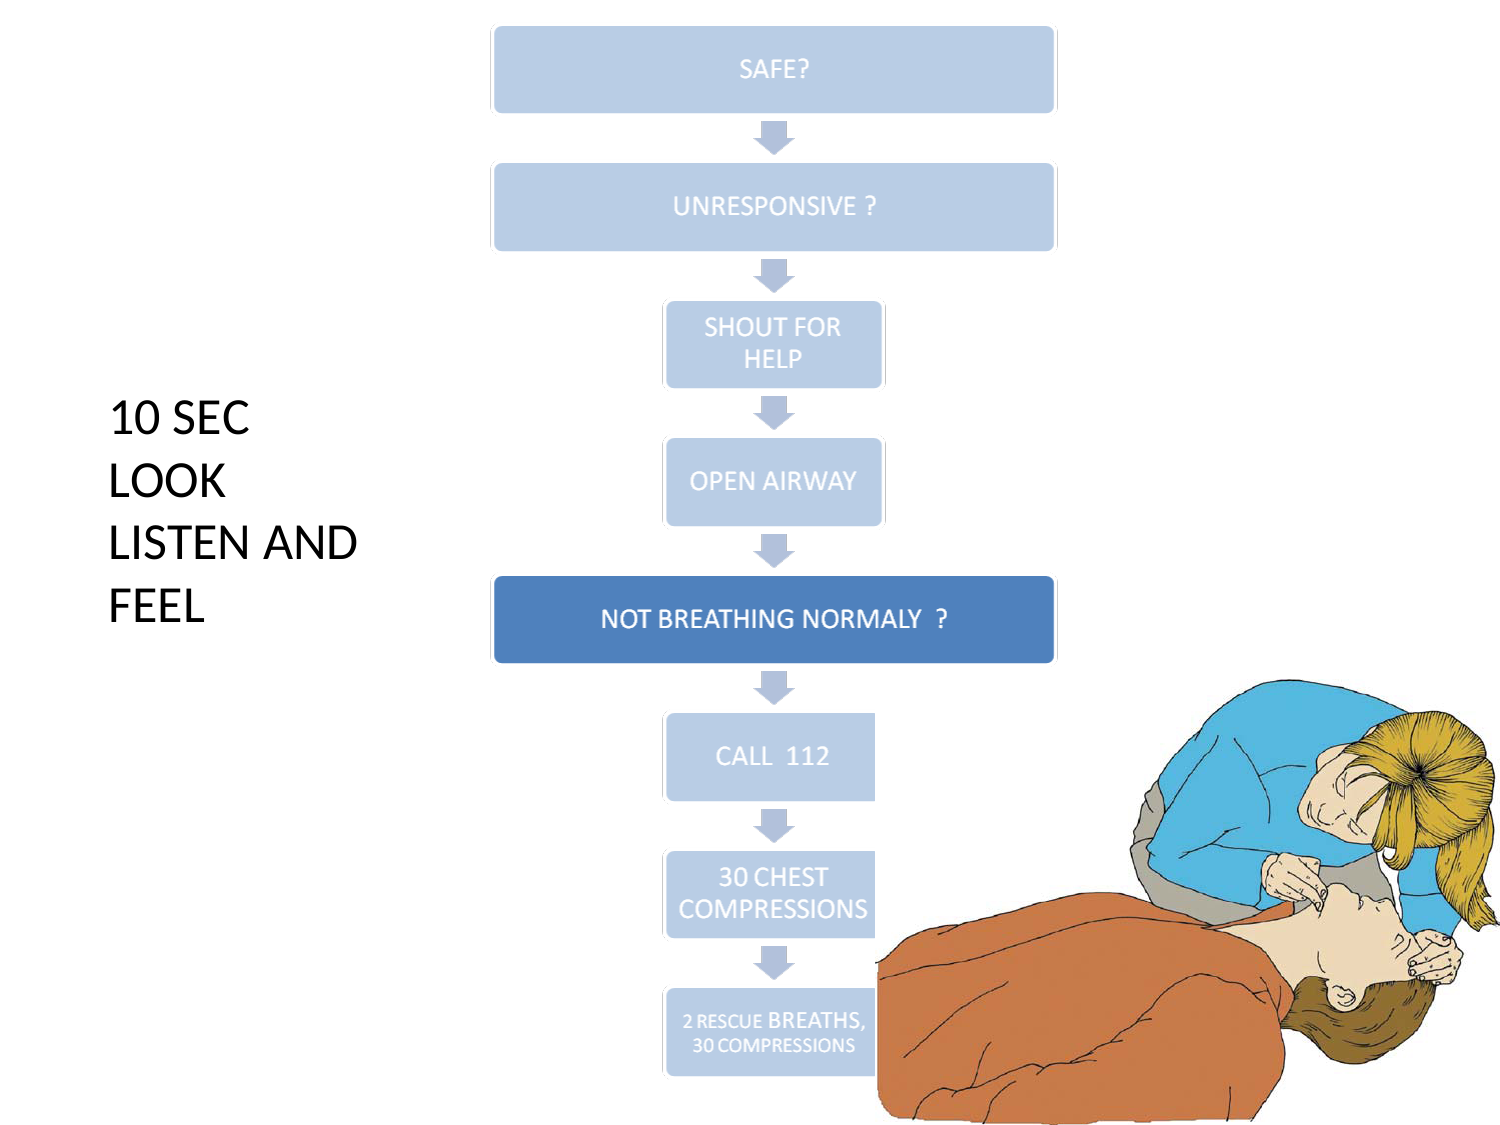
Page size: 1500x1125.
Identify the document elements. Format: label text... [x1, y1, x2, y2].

picture [140, 21, 1500, 1125]
text_box 10 SEC LOOK LISTEN AND FEEL [93, 374, 459, 641]
